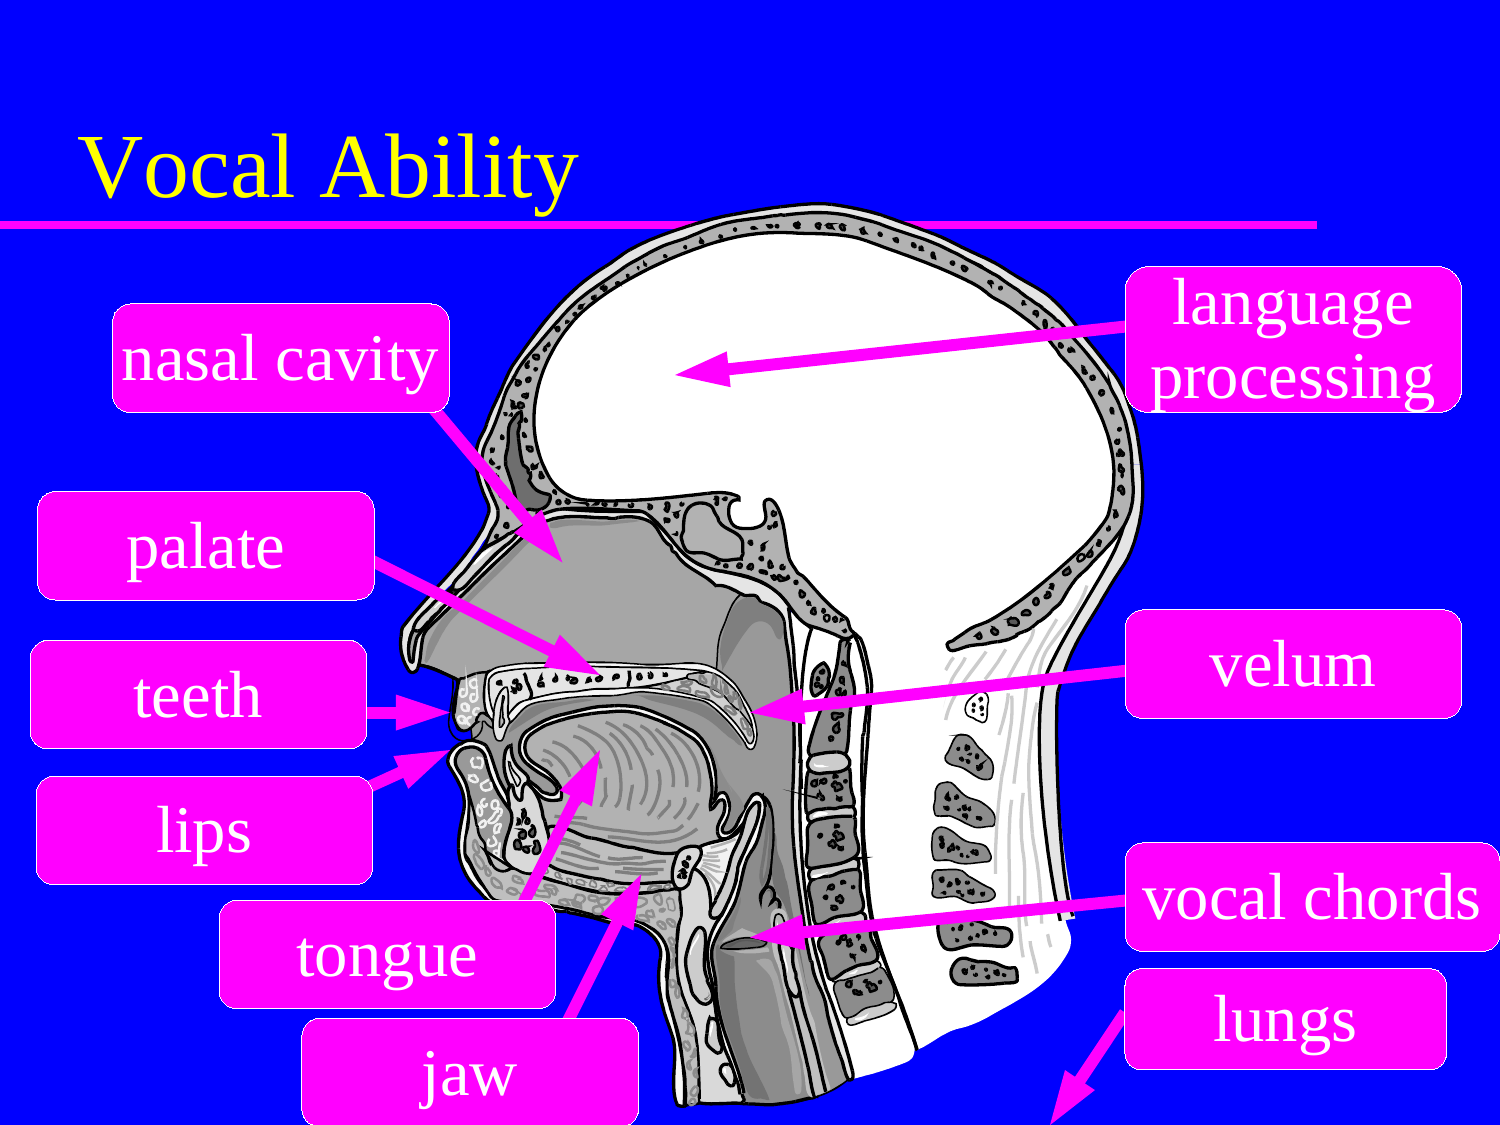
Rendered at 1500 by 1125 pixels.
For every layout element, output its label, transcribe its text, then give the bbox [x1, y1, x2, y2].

text_box teeth [30, 640, 367, 749]
text_box language processing [1125, 266, 1462, 413]
text_box lungs [1124, 968, 1447, 1070]
text_box jaw [301, 1018, 639, 1125]
picture [398, 201, 1145, 1109]
text_box velum [1125, 609, 1462, 719]
text_box nasal cavity [112, 303, 450, 413]
text_box tongue [219, 900, 556, 1009]
text_box palate [37, 491, 375, 601]
text_box vocal chords [1125, 842, 1500, 952]
text_box lips [36, 776, 373, 885]
picture [1072, 1027, 1145, 1109]
title Vocal Ability [62, 28, 1338, 225]
